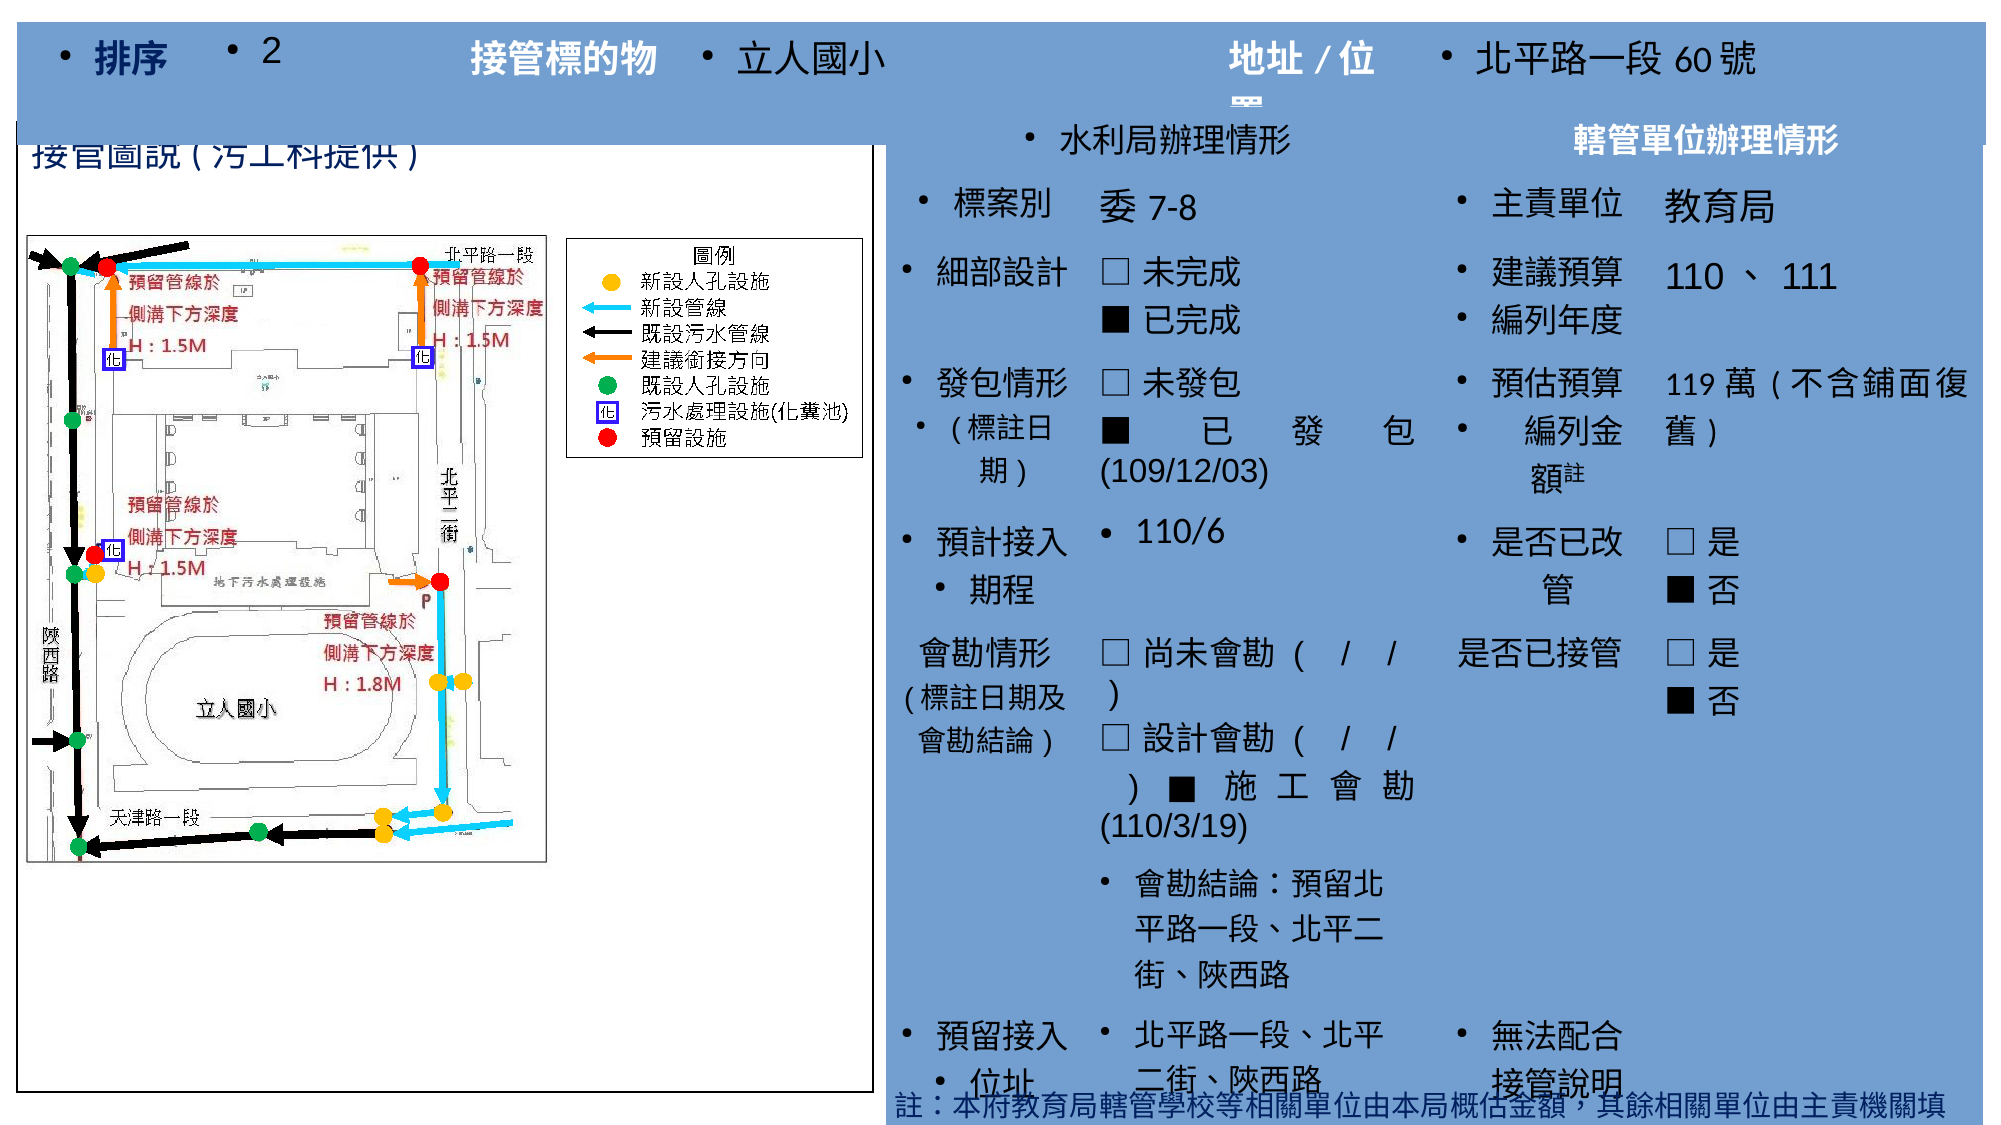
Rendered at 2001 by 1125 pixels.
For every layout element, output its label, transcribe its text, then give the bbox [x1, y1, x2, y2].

table_header 2 [211, 22, 442, 145]
table_cell 110、111 [1650, 239, 1983, 349]
table_header 轄管單位辦理情形 [1430, 107, 1983, 169]
table_cell □是 ■否 [1650, 508, 1983, 619]
table_cell 預估預算 編列金額註 [1430, 349, 1650, 508]
table_cell [1650, 1120, 1983, 1125]
table_cell 無法配合接管說明 [1430, 1003, 1650, 1080]
table_header 北平路一段60號 [1426, 22, 1986, 145]
table_cell 會勘結論：預留北平路一段、北平二街、陜西路 [1085, 852, 1430, 1003]
table_header 排序 [17, 22, 211, 145]
table_header 水利局辦理情形 [886, 107, 1430, 169]
text_box 註：本府教育局轄管學校等相關單位由本局概估金額，其餘相關單位由主責機關填寫 [879, 1080, 1991, 1120]
table_cell 是否已改管 [1430, 508, 1650, 619]
table_cell 發包情形 (標註日期) [886, 349, 1085, 508]
text_box 接管圖說(污工科提供) [17, 145, 873, 1092]
table_cell 110/6 [1085, 508, 1430, 619]
table_cell □未完成 ■已完成 [1085, 239, 1430, 349]
text_box 接管圖說(污工科提供) [112, 145, 138, 165]
table_cell 無法配合接管說明 [1430, 1120, 1650, 1125]
table_cell □尚未會勘 ( / / ) □設計會勘 ( / / ) ■施工會勘 (110/3/19) [1085, 619, 1430, 852]
table_cell 細部設計 [886, 239, 1085, 349]
table_cell 119萬(不含鋪面復舊) [1650, 349, 1983, 508]
table_cell □是 ■否 [1650, 619, 1983, 1003]
picture [22, 221, 866, 871]
table_header 立人國小 [686, 22, 1214, 145]
table_cell 教育局 [1650, 169, 1983, 239]
table_cell 預計接入 期程 [886, 508, 1085, 619]
table_cell □是 ■否 □預定公告( / / ) [1085, 1120, 1430, 1125]
table_cell 位公告地區 [886, 1120, 1085, 1125]
table_cell 會勘情形 (標註日期及會勘結論) [886, 619, 1085, 1003]
table_cell [1650, 1003, 1983, 1080]
table_cell 標案別 [886, 169, 1085, 239]
table_header 接管標的物 [442, 22, 686, 145]
table_cell 是否已接管 [1430, 619, 1650, 1003]
table_cell 北平路一段、北平二街、陜西路 [1085, 1003, 1430, 1080]
table_cell 委7-8 [1085, 169, 1430, 239]
table_cell 主責單位 [1430, 169, 1650, 239]
table_cell 建議預算 編列年度 [1430, 239, 1650, 349]
table_header 地址/位置 [1214, 22, 1426, 107]
table_cell □未發包 ■已發包 (109/12/03) [1085, 349, 1430, 508]
table_cell 預留接入 位址 [886, 1003, 1085, 1080]
